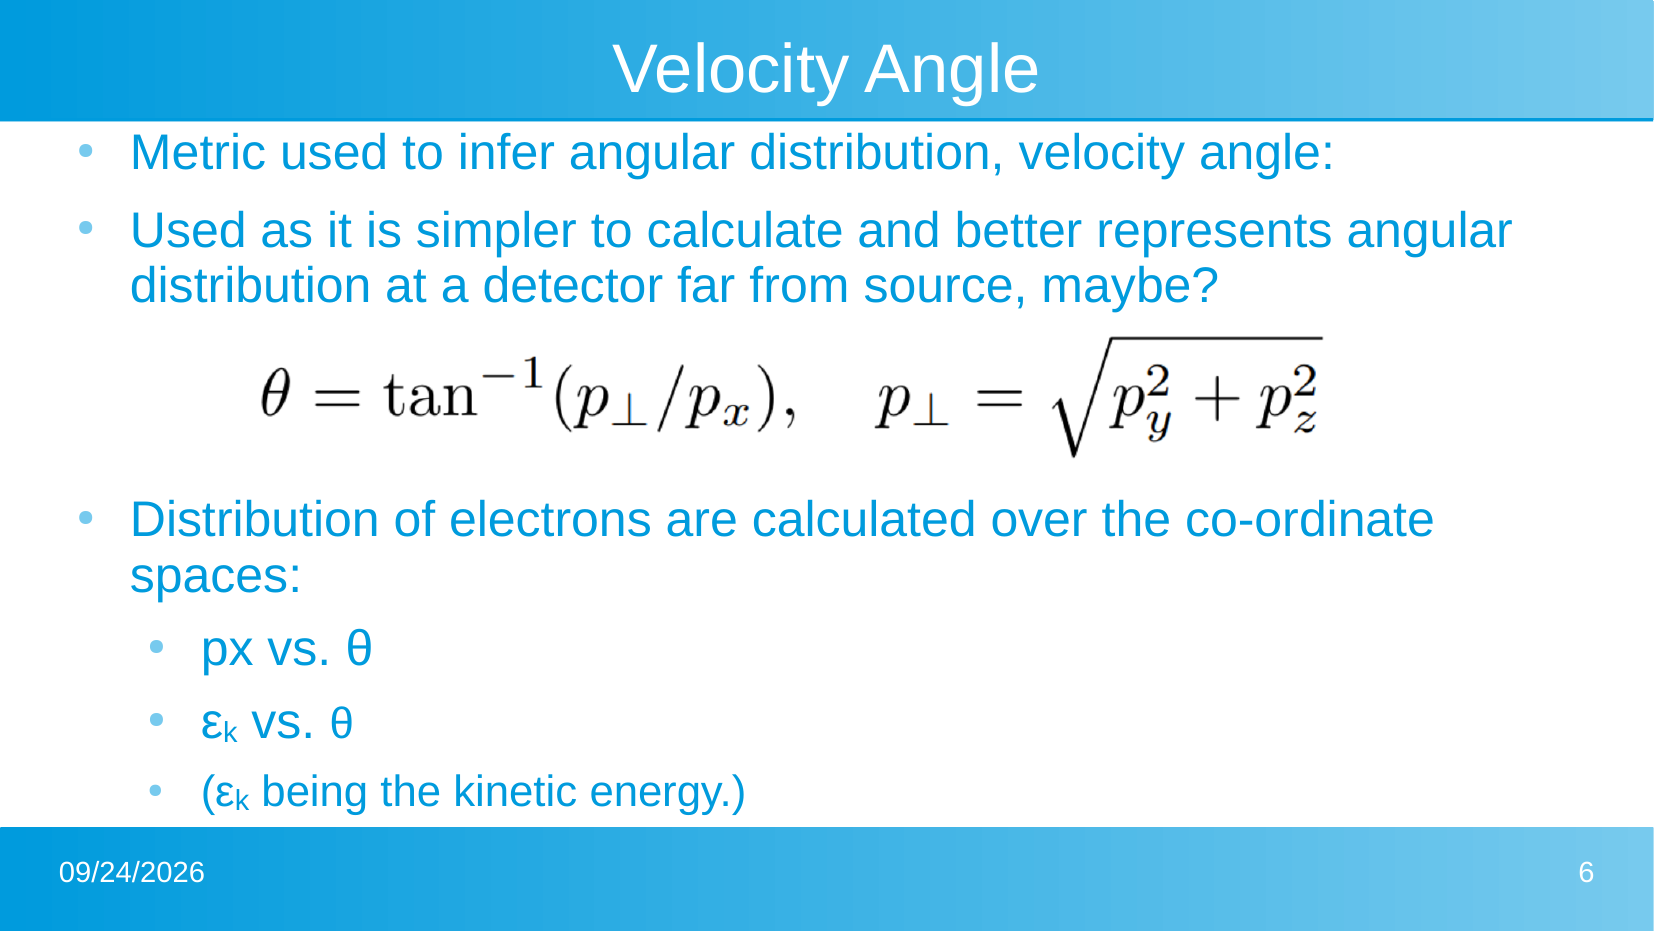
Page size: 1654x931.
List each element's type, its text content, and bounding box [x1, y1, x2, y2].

list Metric used to infer angular distribution, velocity angle: Used as it is simpler to calculate and better represents angular distribution at a detector far from source, maybe? Distribution of electrons are calculated over the co-ordinate spaces: px vs. θ εk vs. θ (εk being the kinetic energy.) [59, 124, 1595, 826]
picture [230, 322, 1351, 486]
title Velocity Angle [59, 29, 1595, 108]
